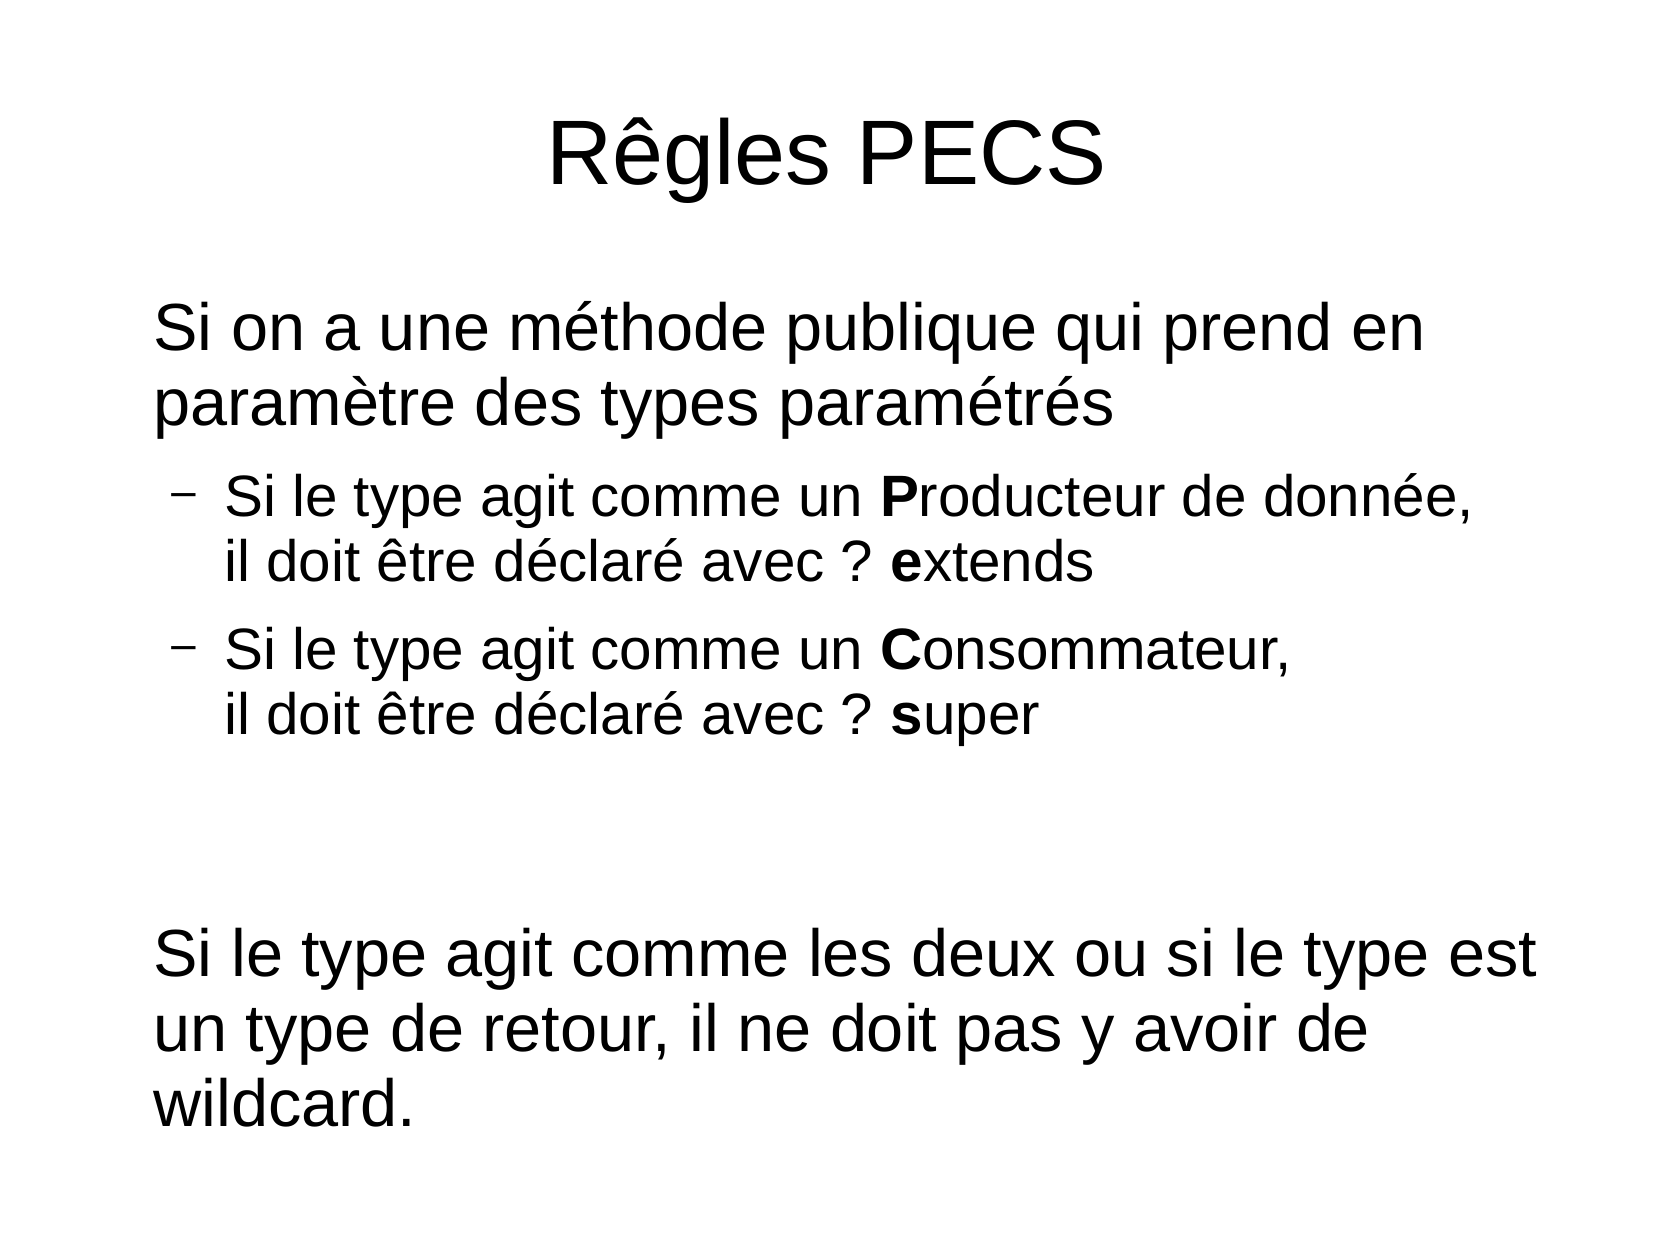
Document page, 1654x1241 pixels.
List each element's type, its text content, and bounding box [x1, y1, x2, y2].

title Rêgles PECS [82, 49, 1571, 257]
list Si on a une méthode publique qui prend en paramètre des types paramétrés Si le type agit comme un Producteur de donnée, il doit être déclaré avec ? extends Si le type agit comme un Consommateur, il doit être déclaré avec ? super Si le type agit comme les deux ou si le type est un type de retour, il ne doit pas y avoir de wildcard. [82, 290, 1571, 1186]
